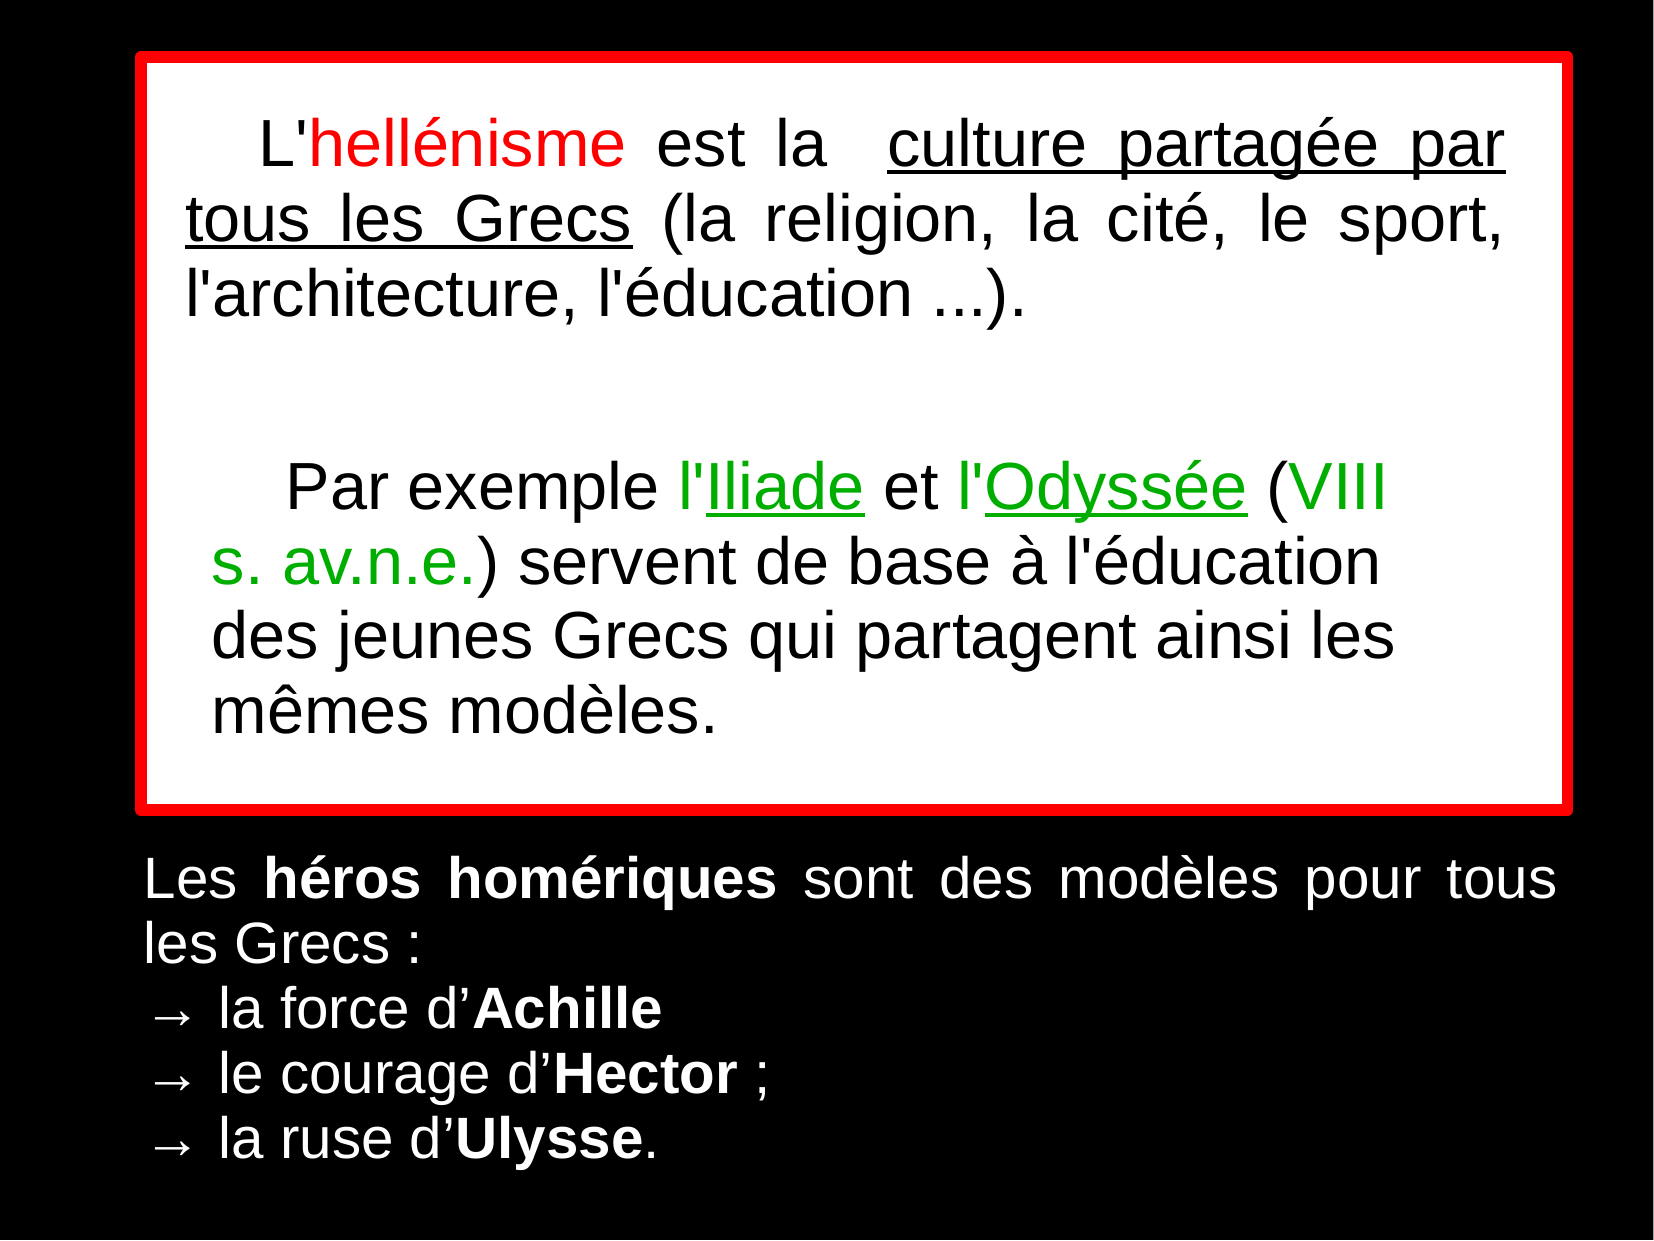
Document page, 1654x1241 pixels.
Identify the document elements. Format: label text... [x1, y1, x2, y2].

text_box L'hellénisme est la culture partagée par tous les Grecs (la religion, la cité, le sport, l'architecture, l'éducation ...). [158, 86, 1534, 441]
text_box [141, 57, 1568, 811]
text_box Par exemple l'Iliade et l'Odyssée (VIII s. av.n.e.) servent de base à l'éducation des jeunes Grecs qui partagent ainsi les mêmes modèles. [185, 429, 1470, 769]
text_box Les héros homériques sont des modèles pour tous les Grecs : → la force d’Achille → le courage d’Hector ; → la ruse d’Ulysse. [129, 838, 1574, 1241]
